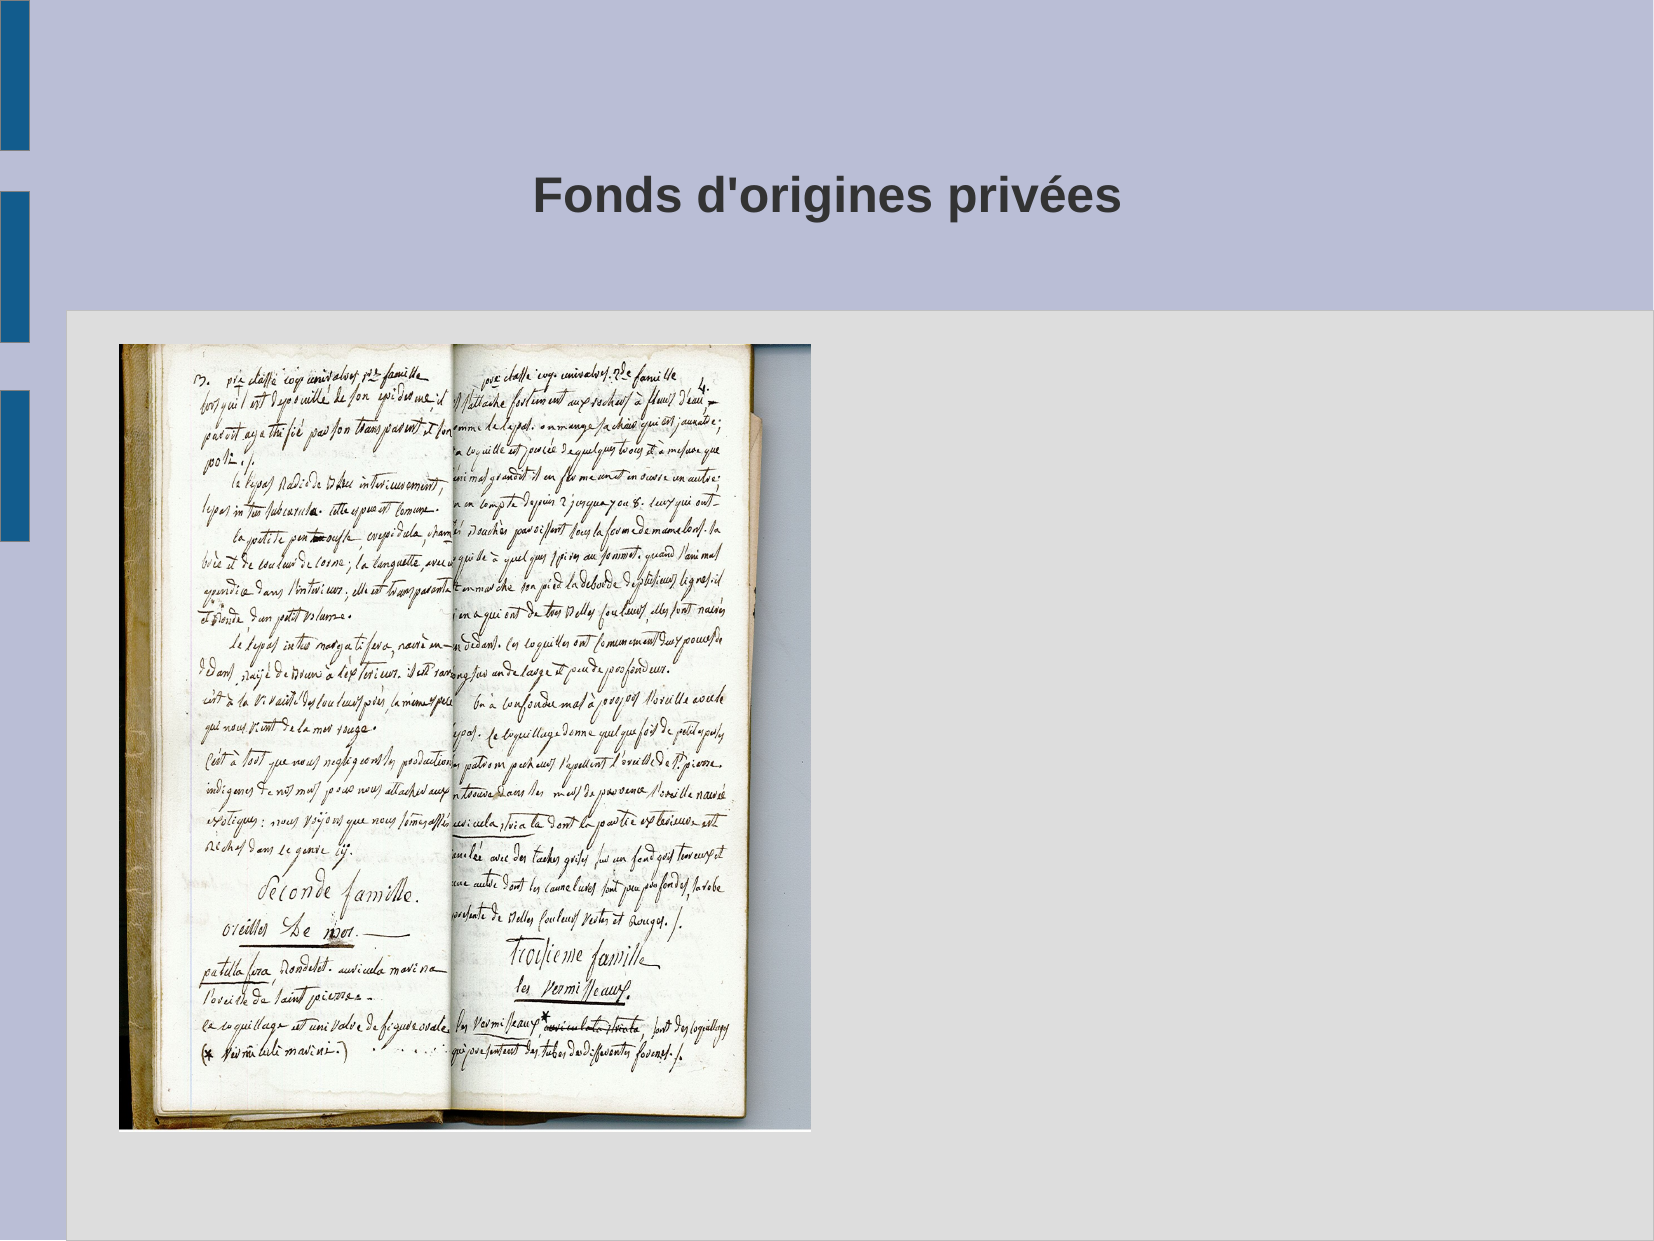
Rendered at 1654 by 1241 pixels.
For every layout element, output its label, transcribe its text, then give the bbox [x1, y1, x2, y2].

title Fonds d'origines privées [121, 91, 1534, 299]
picture [119, 344, 811, 1133]
